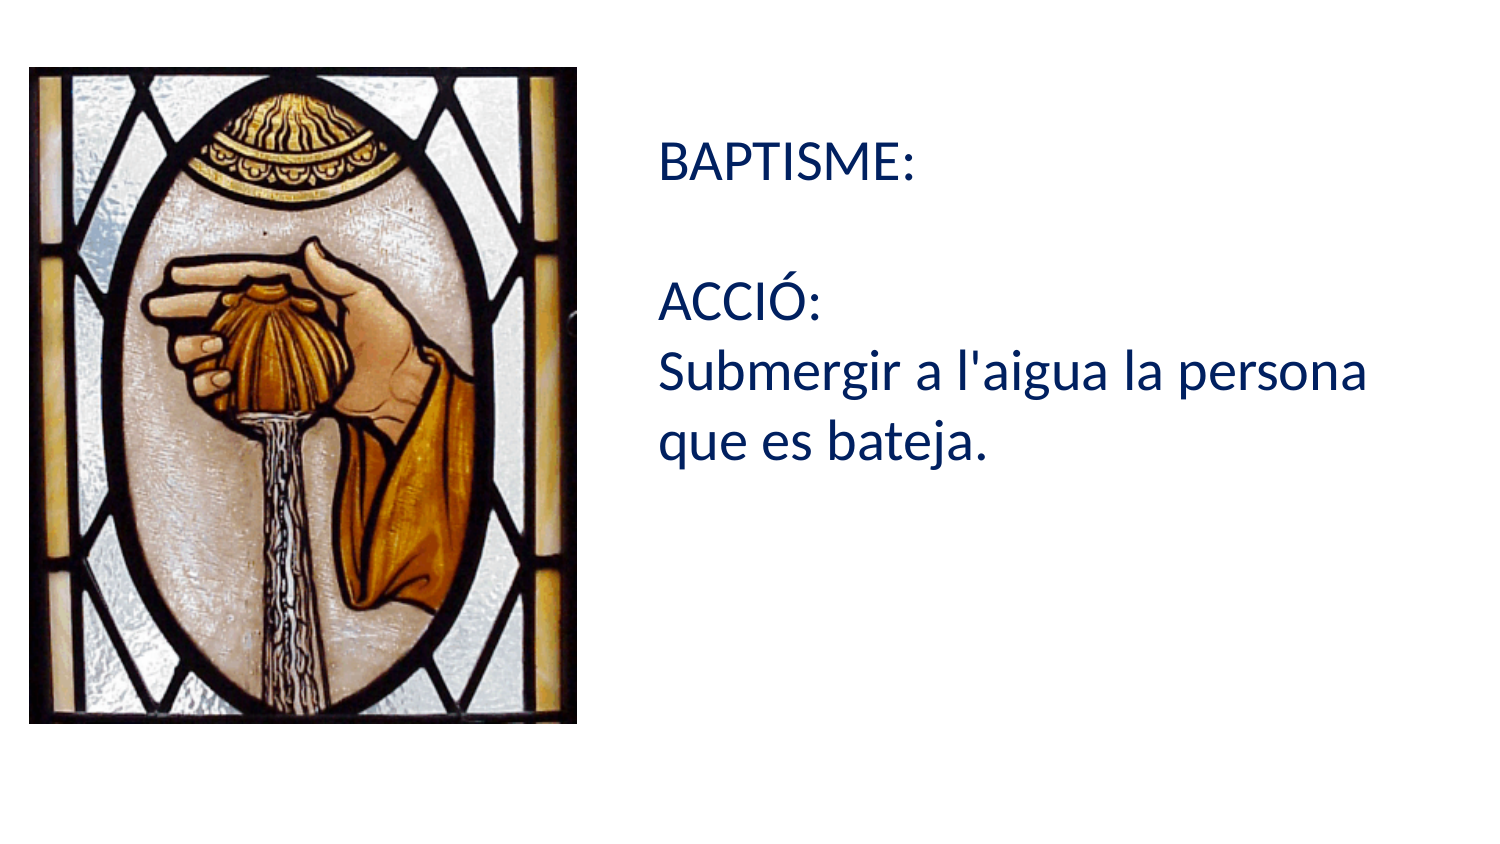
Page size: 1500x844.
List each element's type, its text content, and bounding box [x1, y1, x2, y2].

picture [29, 67, 577, 724]
text_box BAPTISME: ACCIÓ: Submergir a l'aigua la persona que es bateja. [643, 114, 1431, 550]
